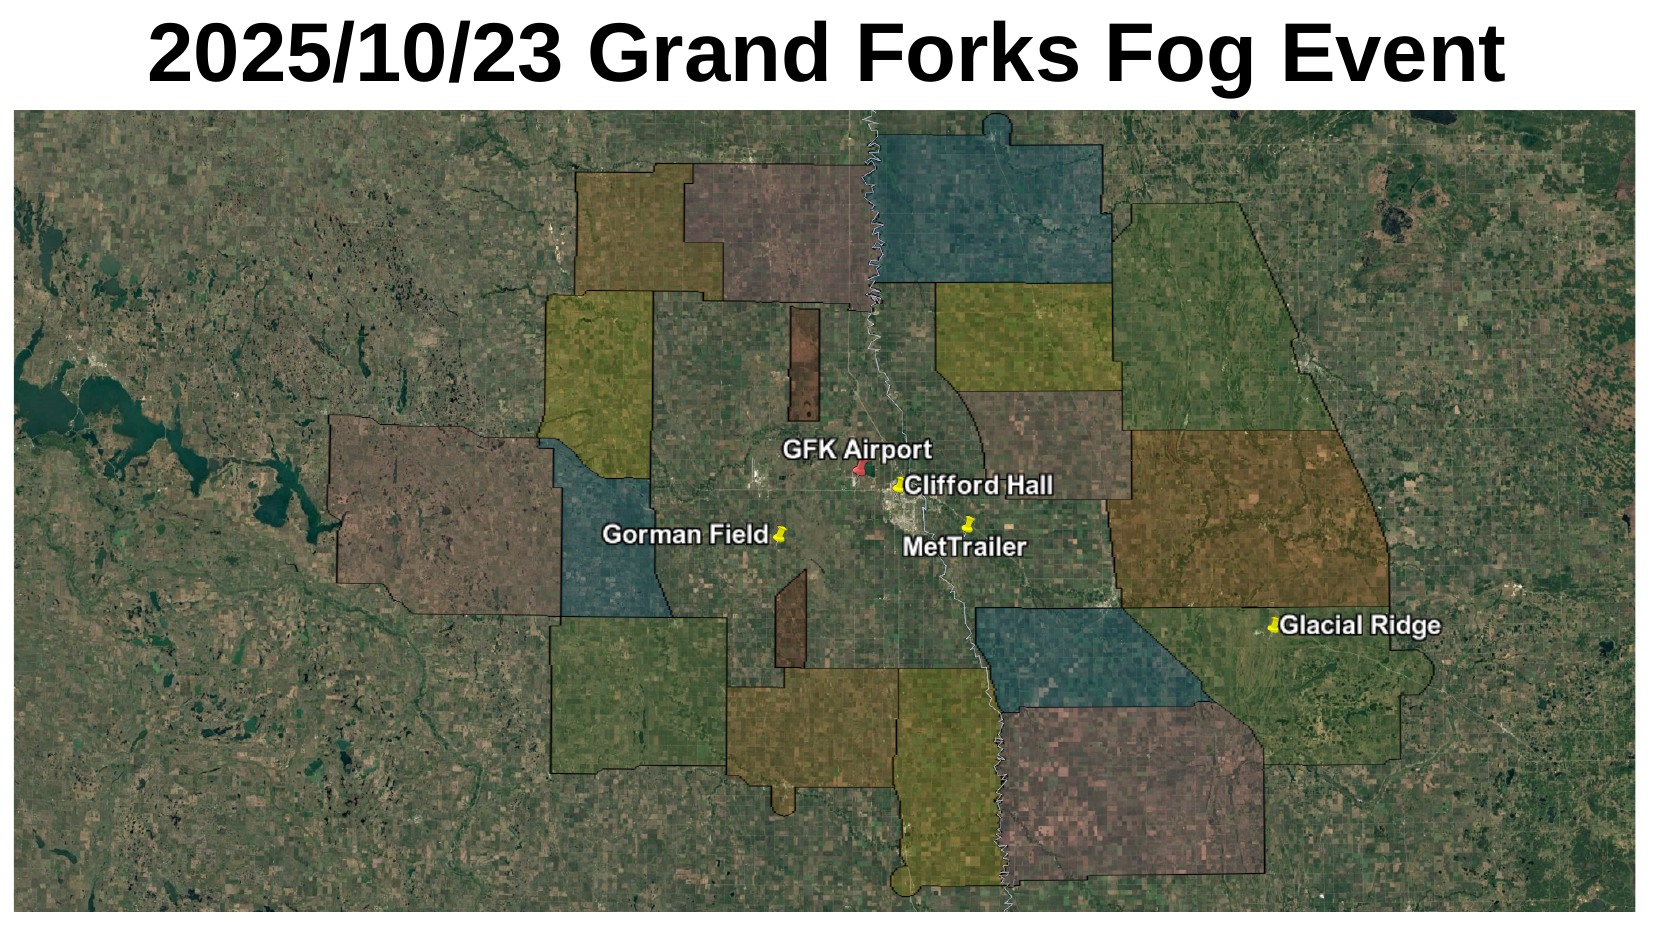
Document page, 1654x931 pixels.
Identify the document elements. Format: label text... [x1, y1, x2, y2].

picture [13, 110, 1636, 912]
text_box 2025/10/23 Grand Forks Fog Event [4, 0, 1651, 106]
